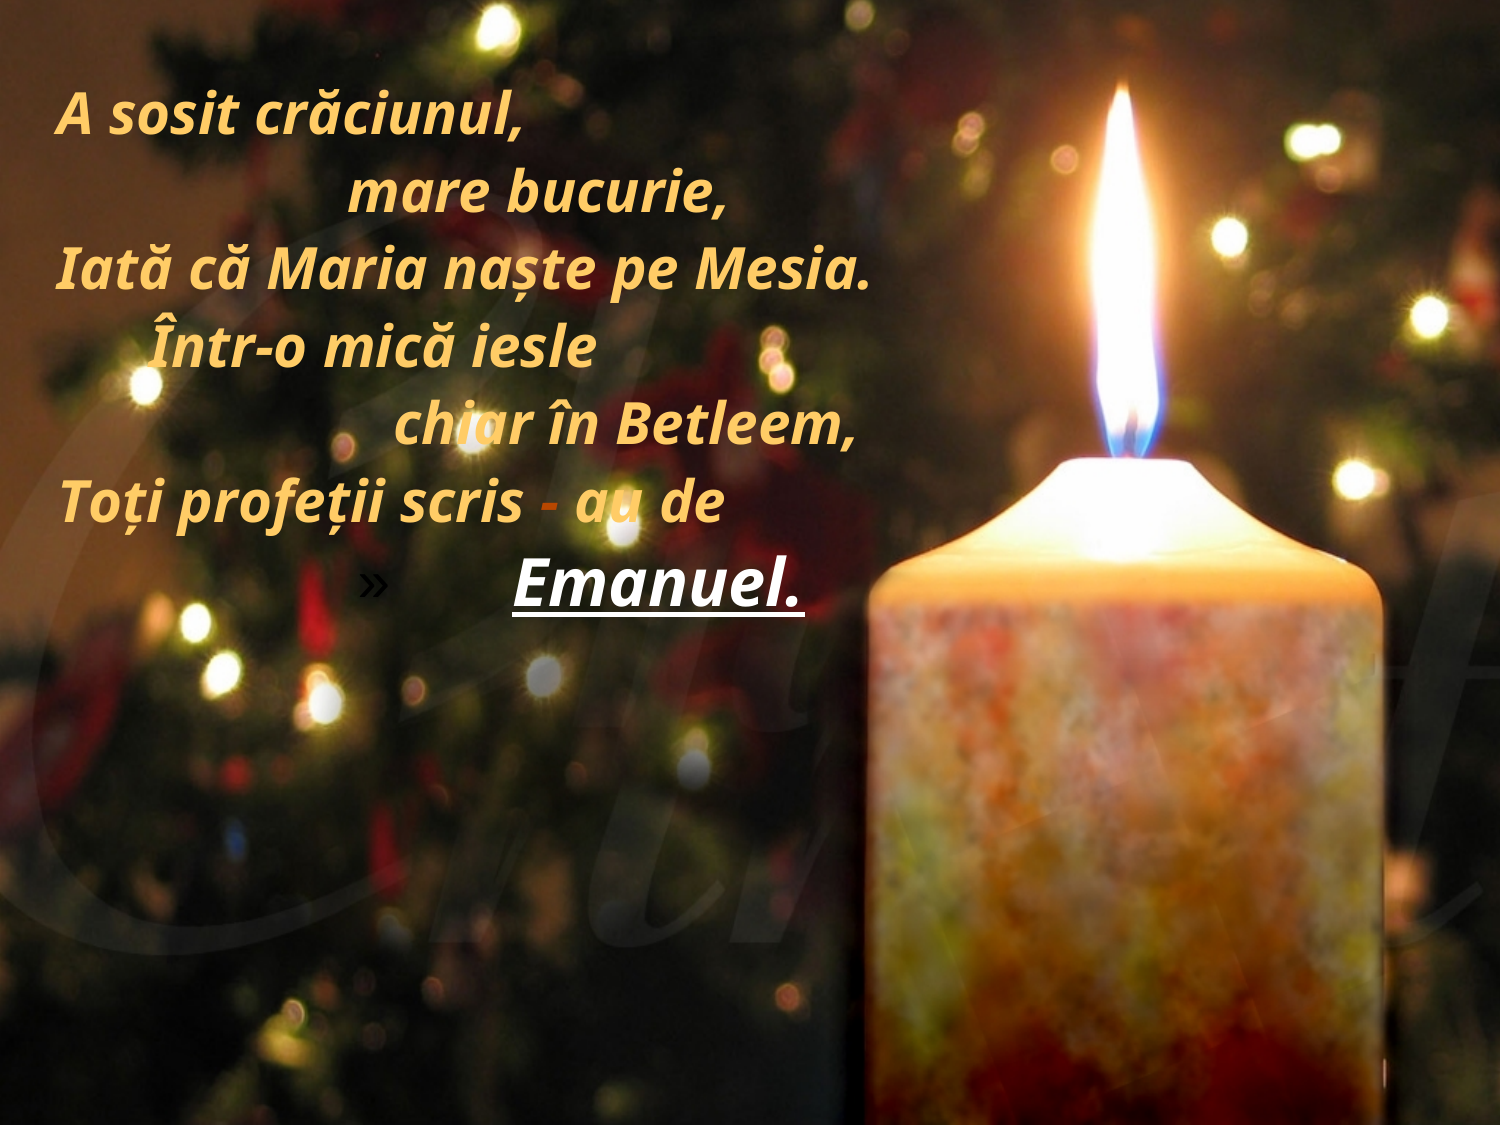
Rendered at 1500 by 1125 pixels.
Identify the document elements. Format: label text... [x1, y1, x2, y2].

text_box A sosit crăciunul, mare bucurie, Iată că Maria naşte pe Mesia. Într-o mică iesle chiar în Betleem, Toţi profeţii scris - au de Emanuel. [42, 77, 1306, 715]
picture [0, 0, 1500, 1125]
